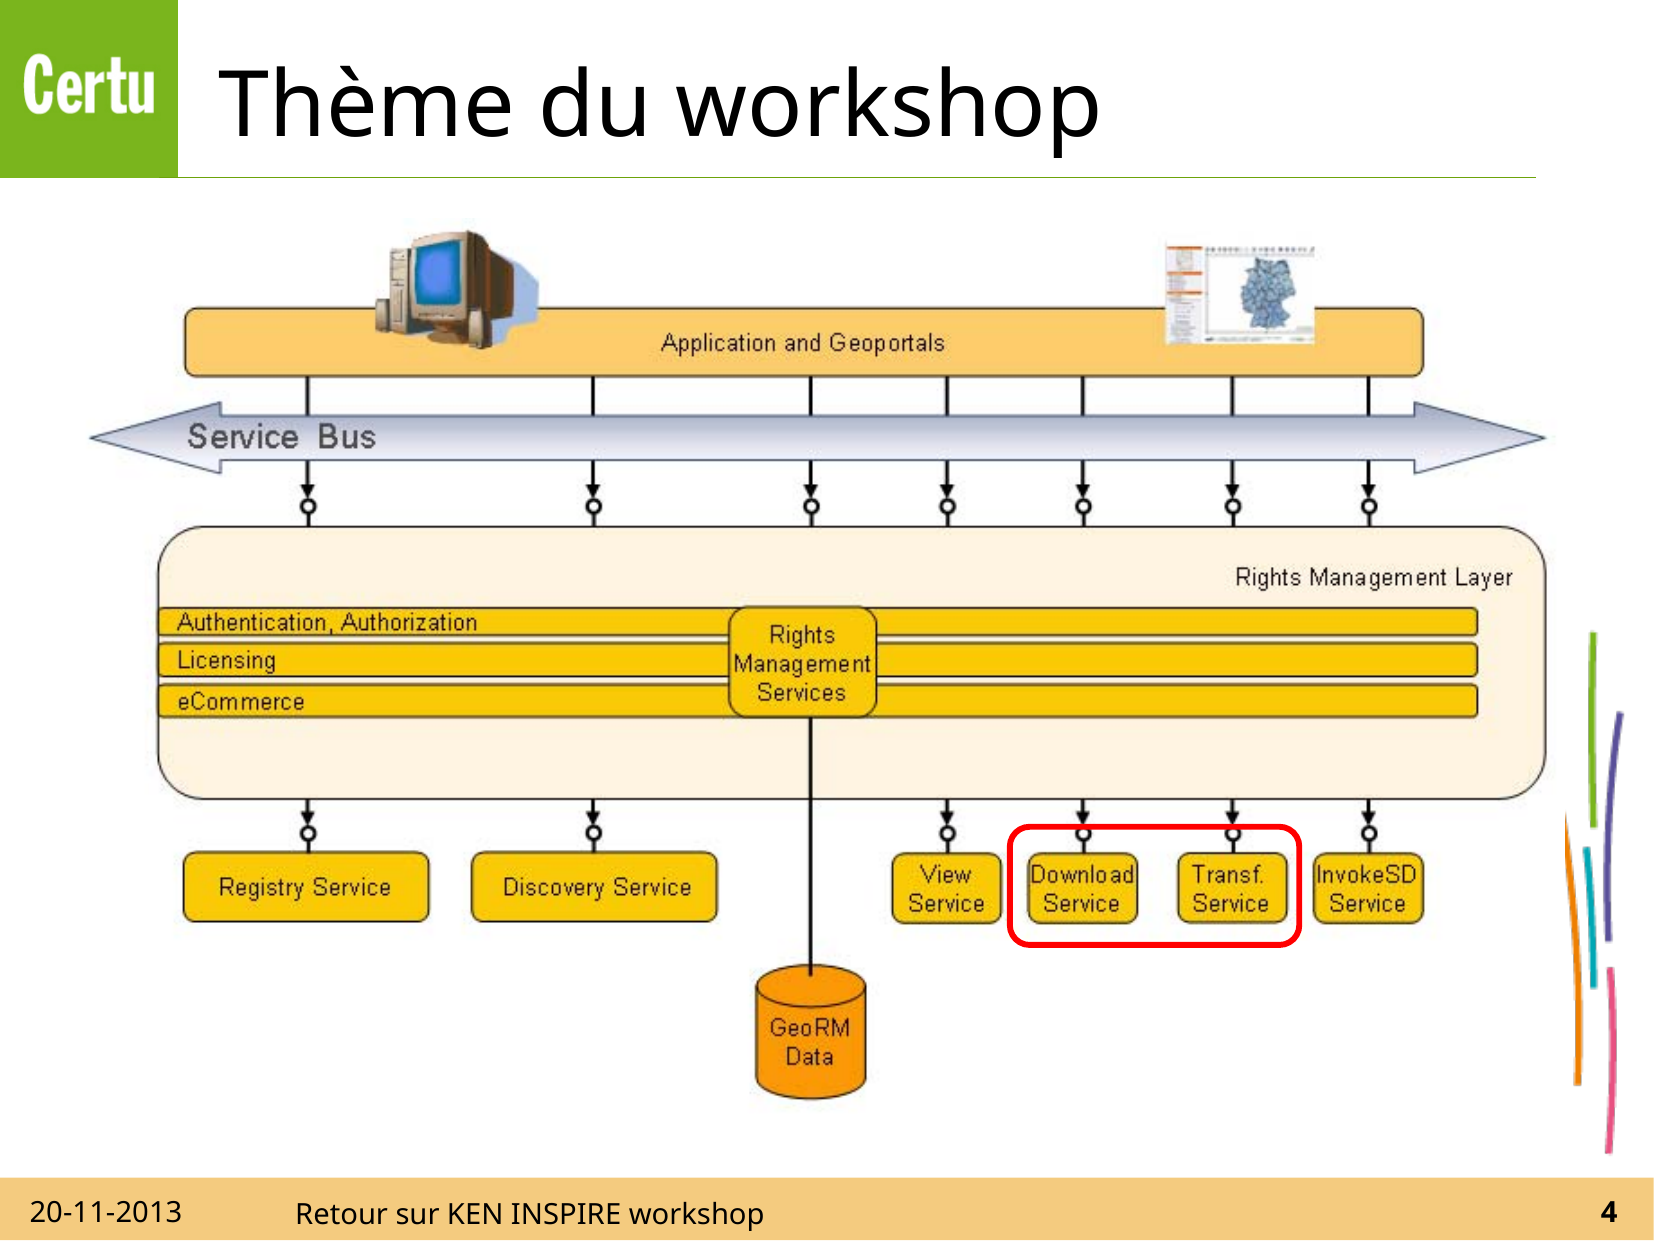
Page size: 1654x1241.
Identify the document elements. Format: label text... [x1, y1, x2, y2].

picture [59, 218, 1654, 1165]
title Thème du workshop [218, 47, 1536, 155]
picture [0, 0, 178, 178]
